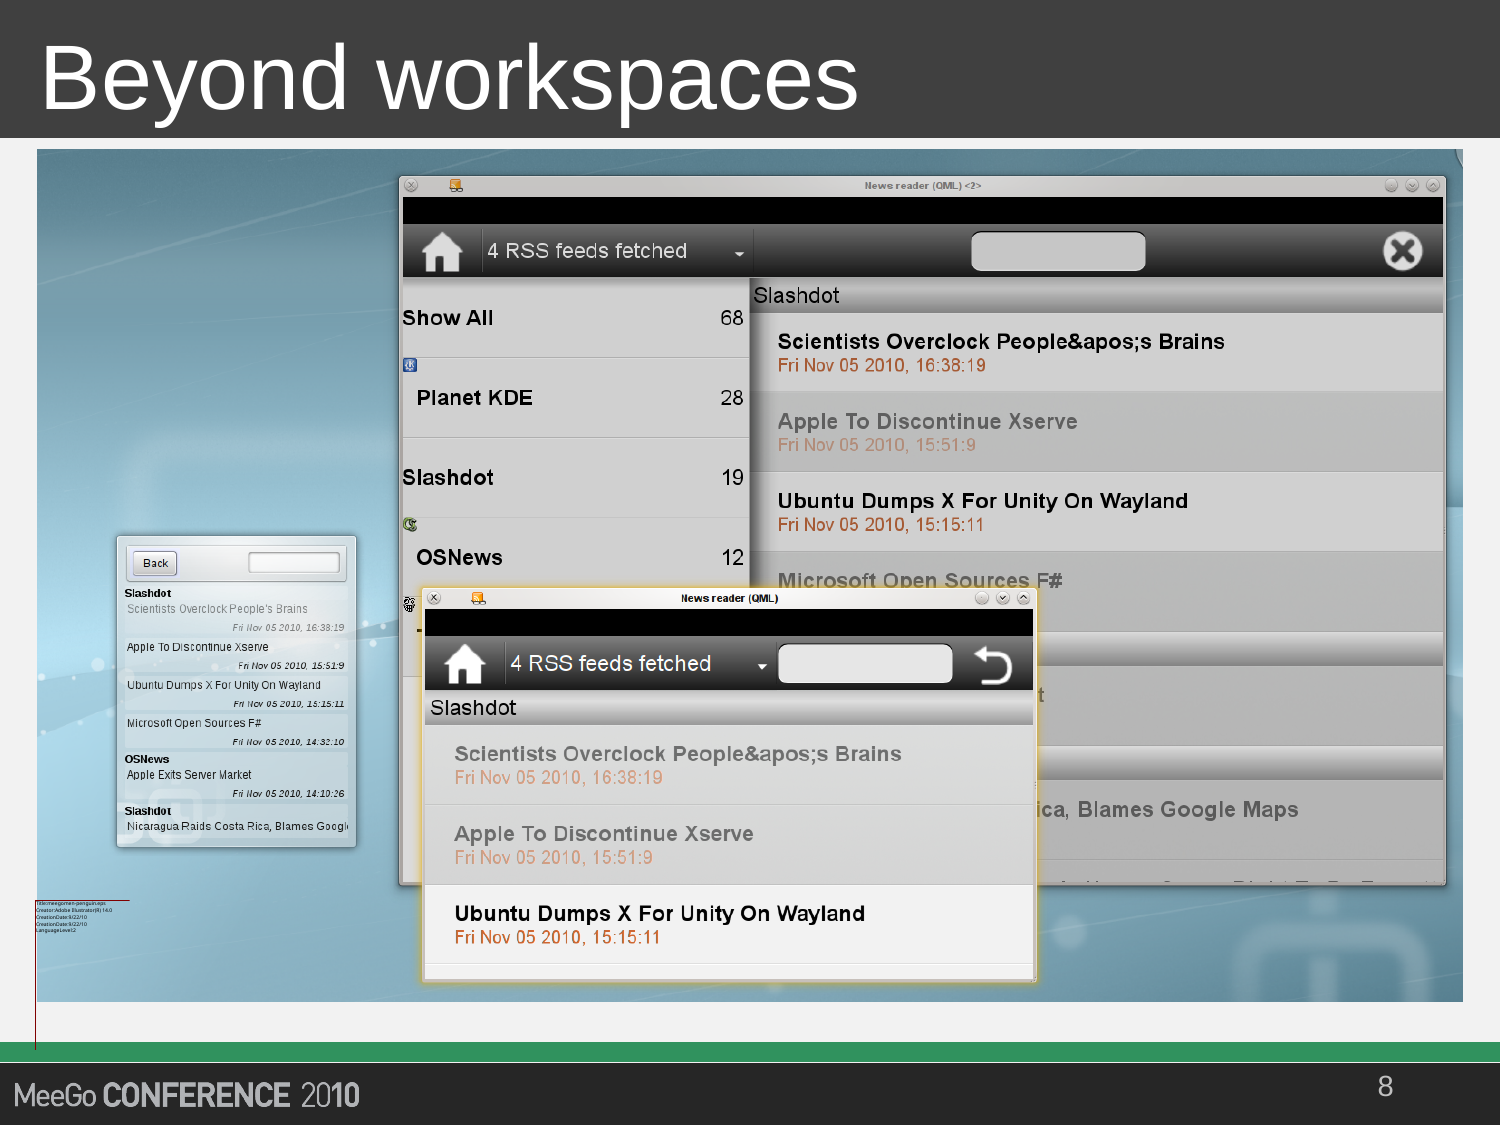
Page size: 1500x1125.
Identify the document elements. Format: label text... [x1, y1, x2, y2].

picture [15, 1077, 359, 1113]
text_box <number> [1362, 1062, 1488, 1123]
picture [34, 149, 1463, 1051]
text_box [0, 1042, 1500, 1062]
title Beyond workspaces [24, 18, 1300, 119]
